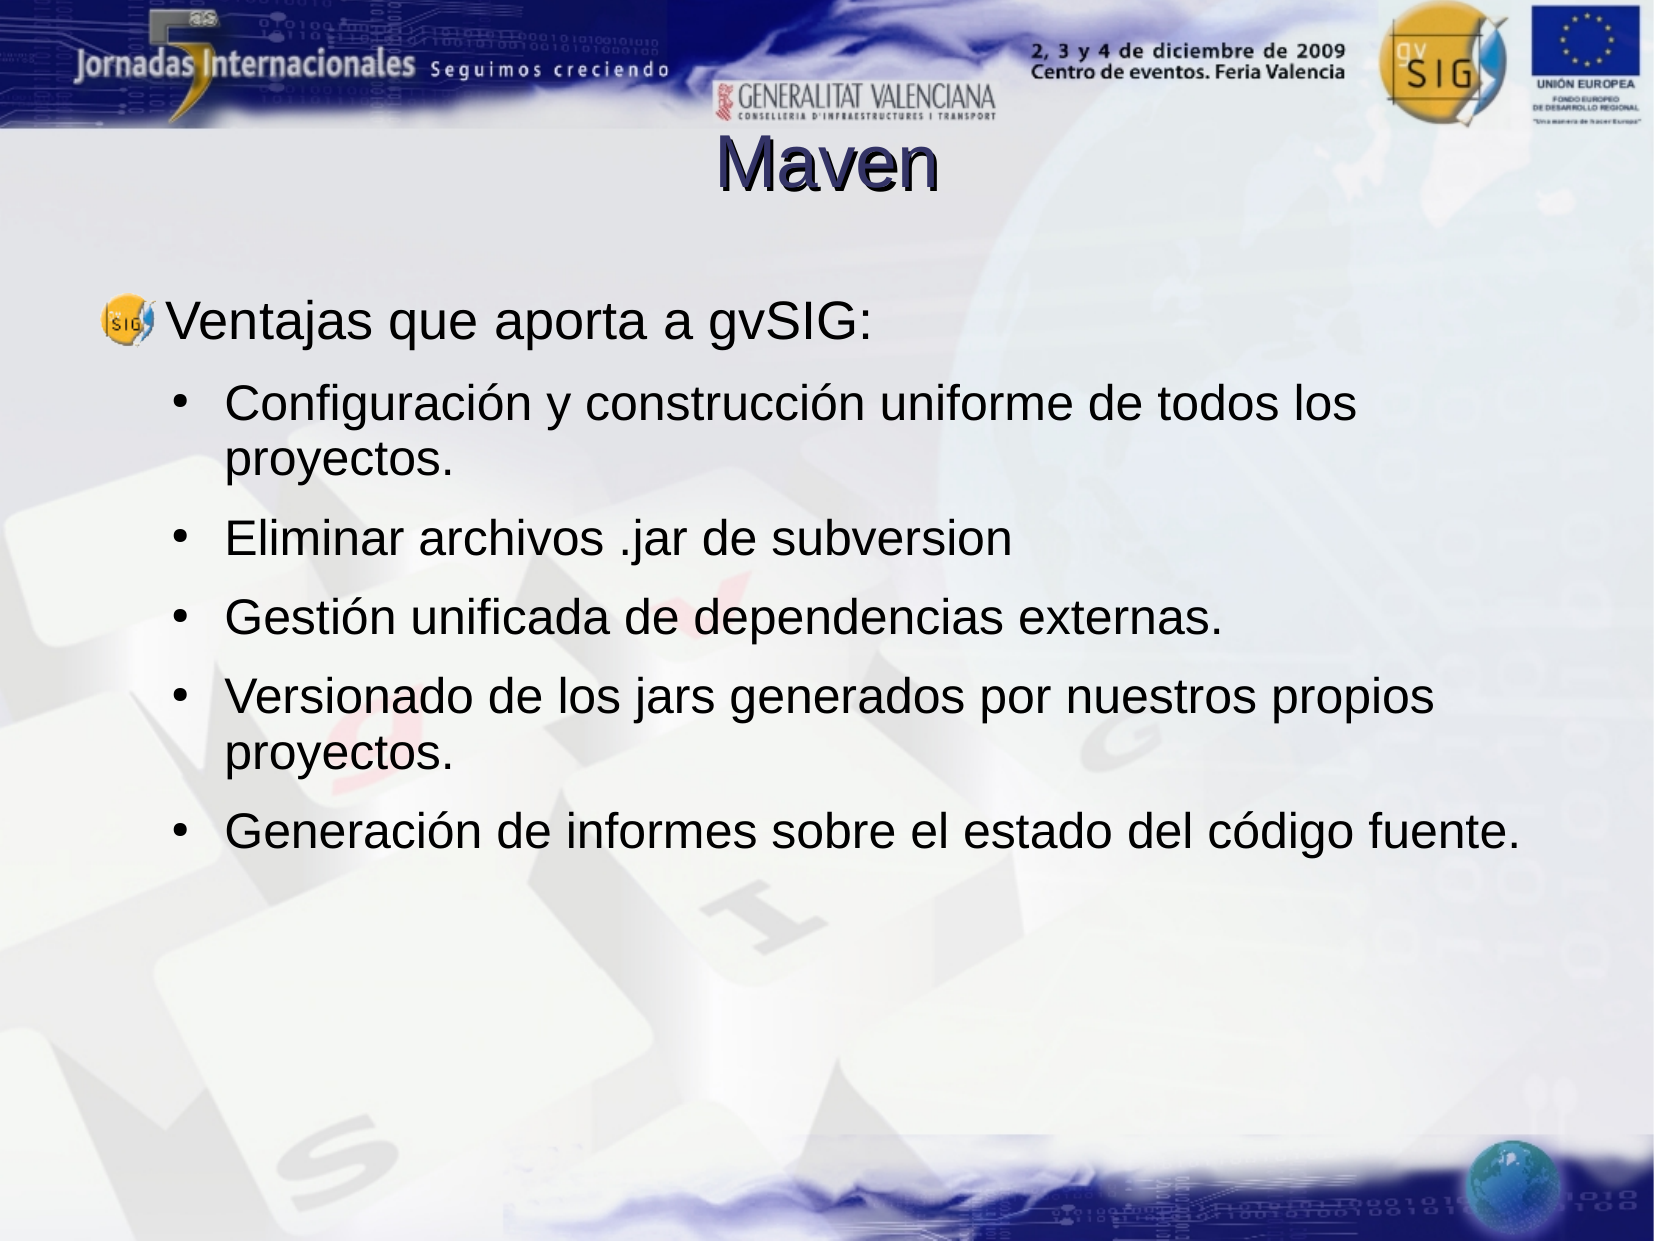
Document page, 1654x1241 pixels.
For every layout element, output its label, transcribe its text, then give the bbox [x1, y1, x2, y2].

picture [0, 0, 1654, 1241]
title Maven [82, 47, 1571, 258]
list Ventajas que aporta a gvSIG: Configuración y construcción uniforme de todos los proyectos. Eliminar archivos .jar de subversion Gestión unificada de dependencias externas. Versionado de los jars generados por nuestros propios proyectos. Generación de informes sobre el estado del código fuente. [82, 290, 1571, 1109]
